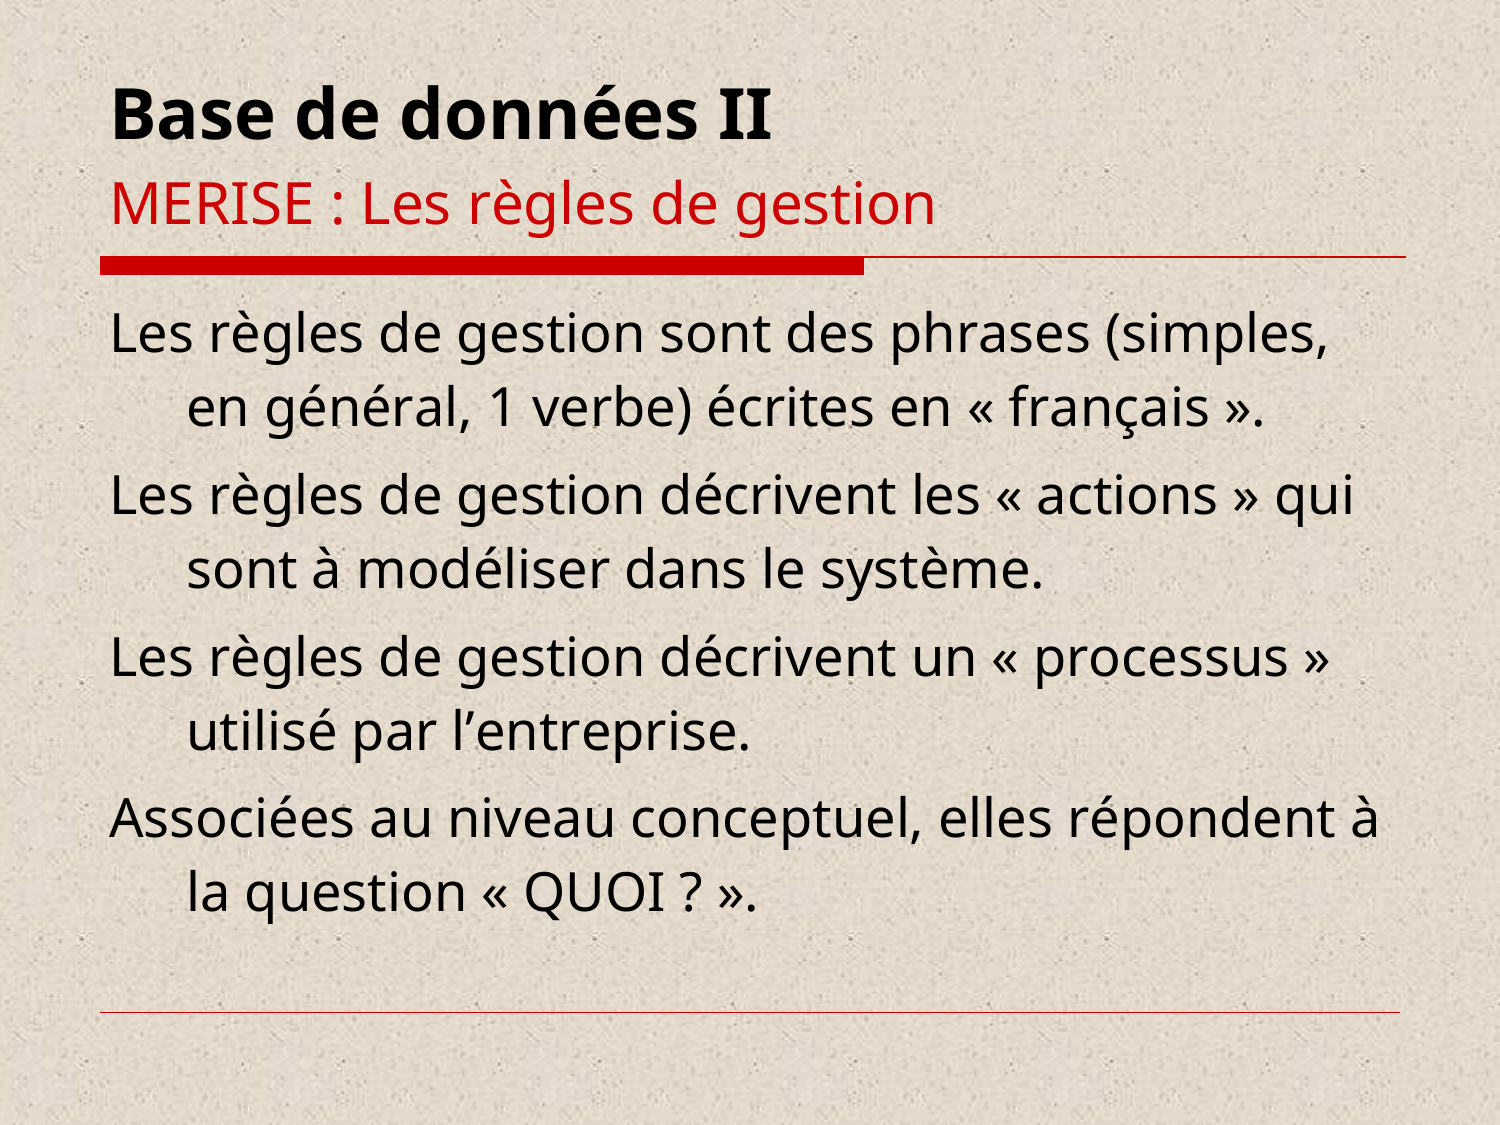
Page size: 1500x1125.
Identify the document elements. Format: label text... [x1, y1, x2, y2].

list Les règles de gestion sont des phrases (simples, en général, 1 verbe) écrites en « français ». Les règles de gestion décrivent les « actions » qui sont à modéliser dans le système. Les règles de gestion décrivent un « processus » utilisé par l’entreprise. Associées au niveau conceptuel, elles répondent à la question « QUOI ? ». [94, 287, 1413, 993]
picture [0, 0, 1500, 1125]
title Base de données II MERISE : Les règles de gestion [94, 49, 1407, 250]
